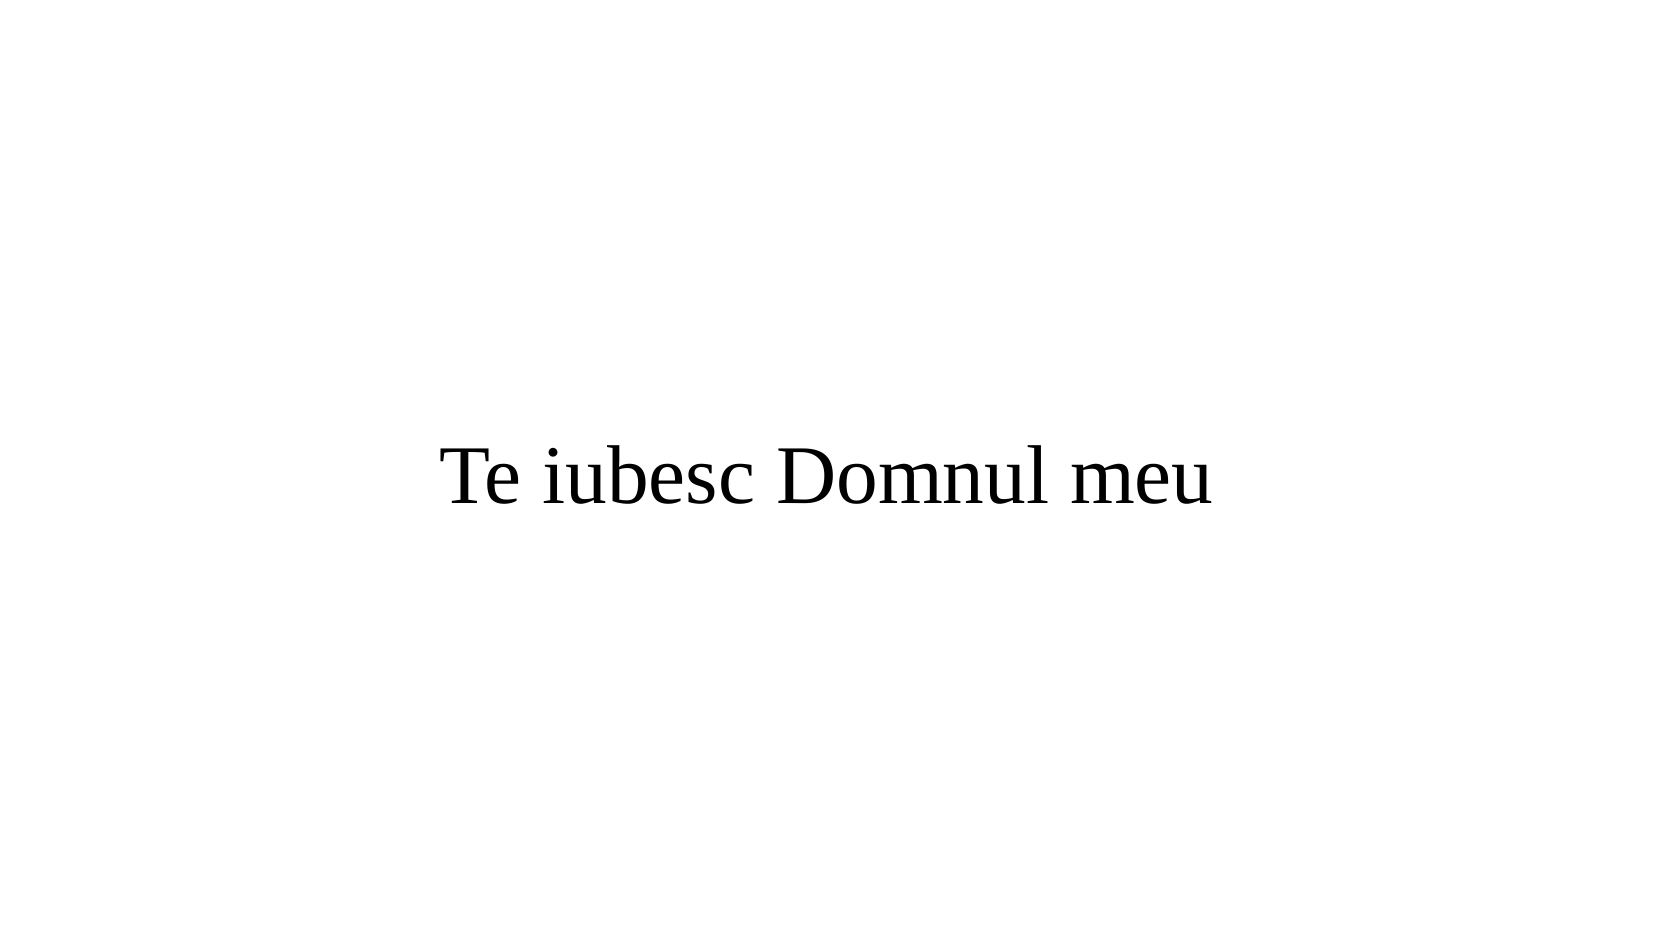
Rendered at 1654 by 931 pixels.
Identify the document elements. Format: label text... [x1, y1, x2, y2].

title Te iubesc Domnul meu [165, 420, 1489, 521]
